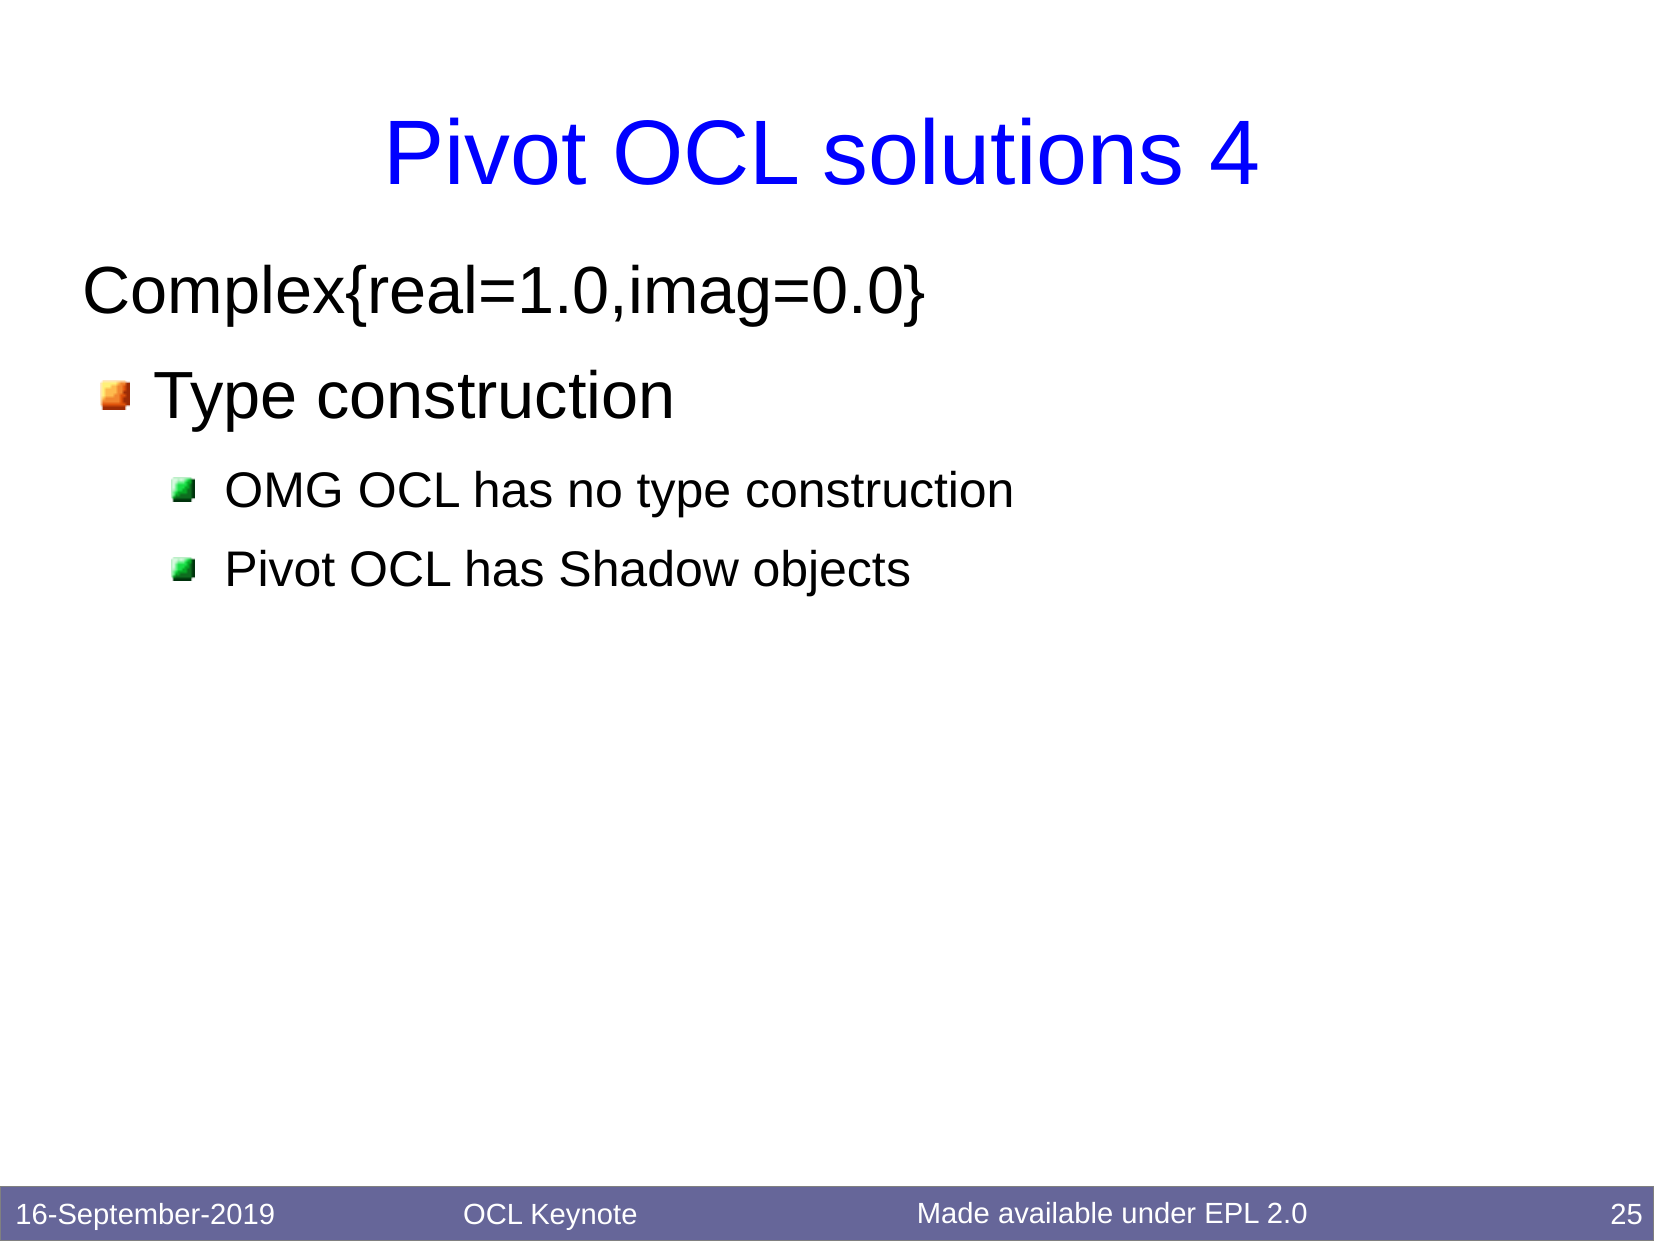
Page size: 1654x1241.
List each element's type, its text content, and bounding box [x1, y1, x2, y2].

title Pivot OCL solutions 4 [78, 49, 1567, 257]
list Complex{real=1.0,imag=0.0} Type construction OMG OCL has no type construction Pivot OCL has Shadow objects [82, 253, 1654, 1241]
